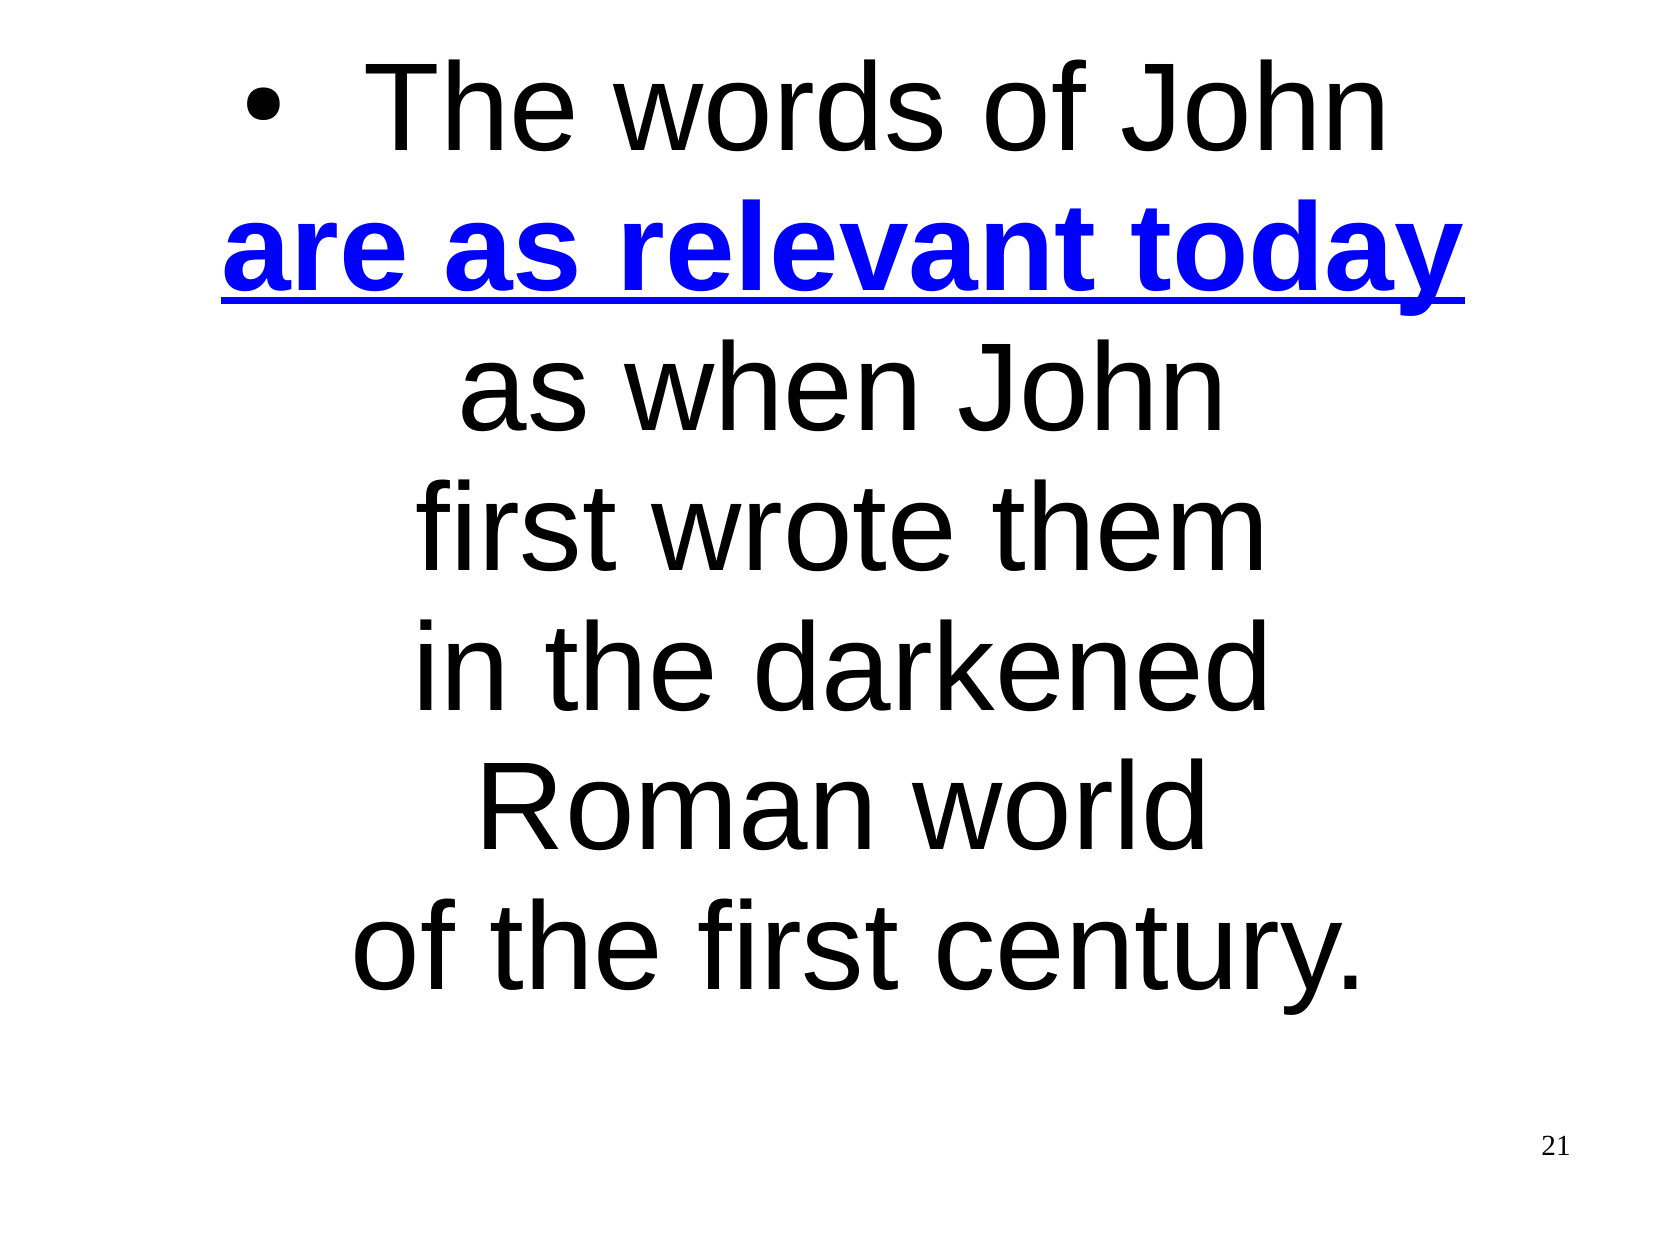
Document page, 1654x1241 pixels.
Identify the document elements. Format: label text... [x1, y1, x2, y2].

list The words of John are as relevant today as when John first wrote them in the darkened Roman world of the first century. [37, 37, 1613, 1238]
